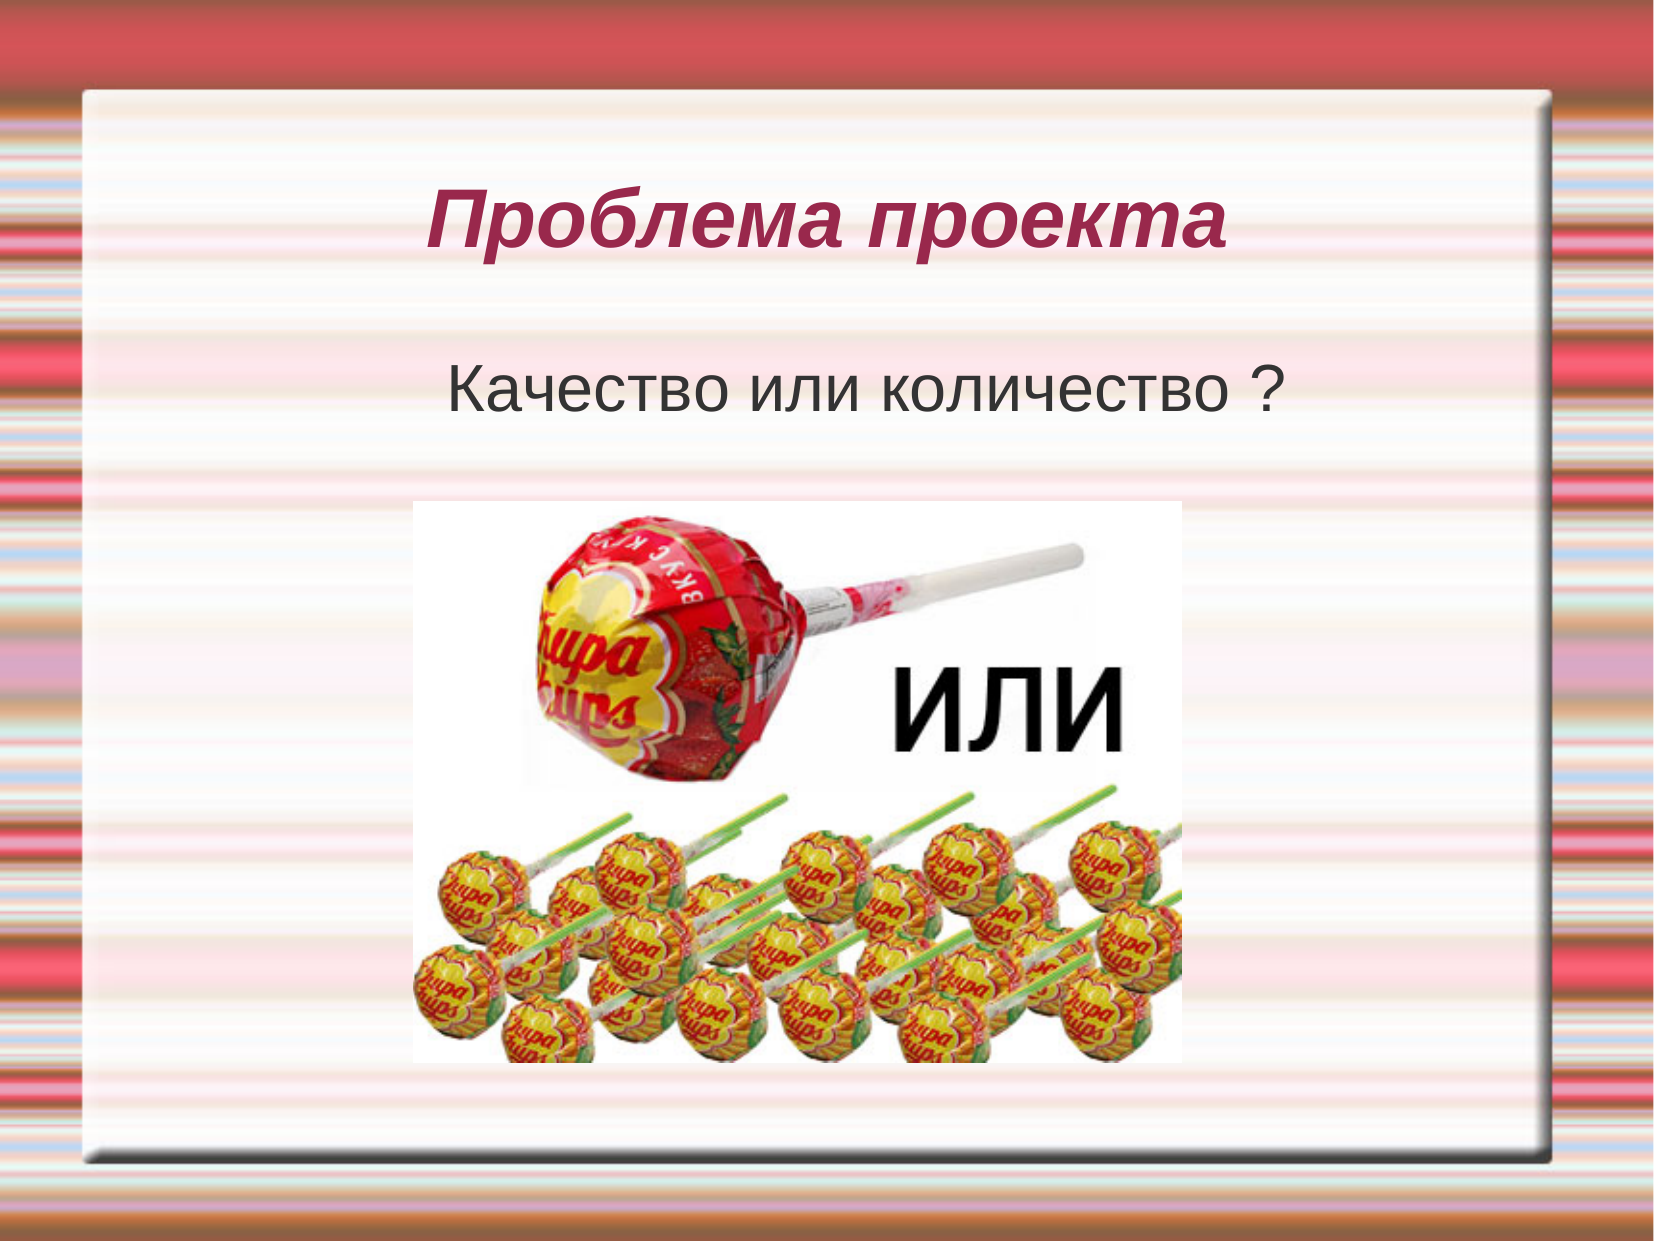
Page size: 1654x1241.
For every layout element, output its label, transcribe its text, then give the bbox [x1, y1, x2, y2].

title Проблема проекта [121, 114, 1534, 322]
list Качество или количество ? [134, 350, 1516, 1133]
picture [0, 0, 1654, 1241]
